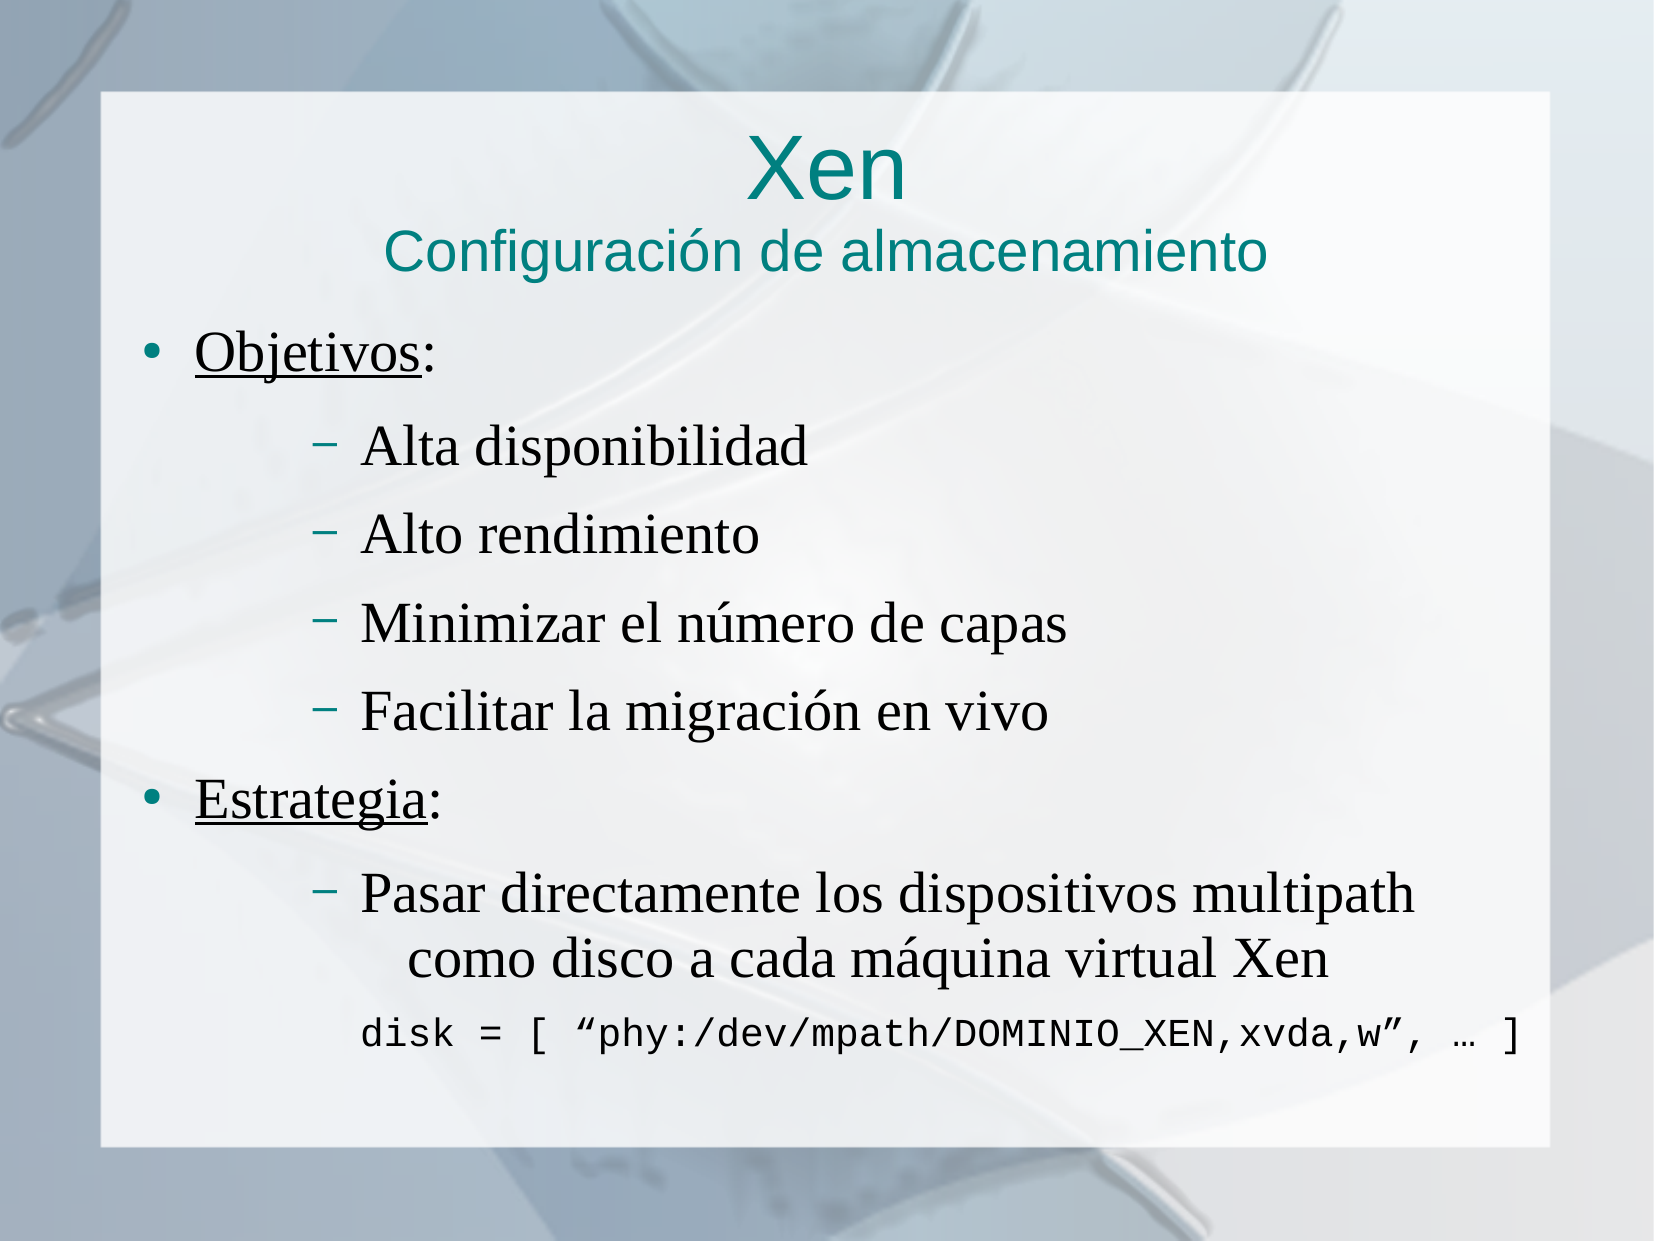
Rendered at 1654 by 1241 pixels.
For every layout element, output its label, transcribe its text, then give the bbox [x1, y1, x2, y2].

title Xen Configuración de almacenamiento [118, 104, 1536, 297]
picture [0, 0, 1654, 1241]
list Objetivos: Alta disponibilidad Alto rendimiento Minimizar el número de capas Facilitar la migración en vivo Estrategia: Pasar directamente los dispositivos multipath como disco a cada máquina virtual Xen disk = [ “phy:/dev/mpath/DOMINIO_XEN,xvda,w”, … ] [124, 319, 1536, 1134]
